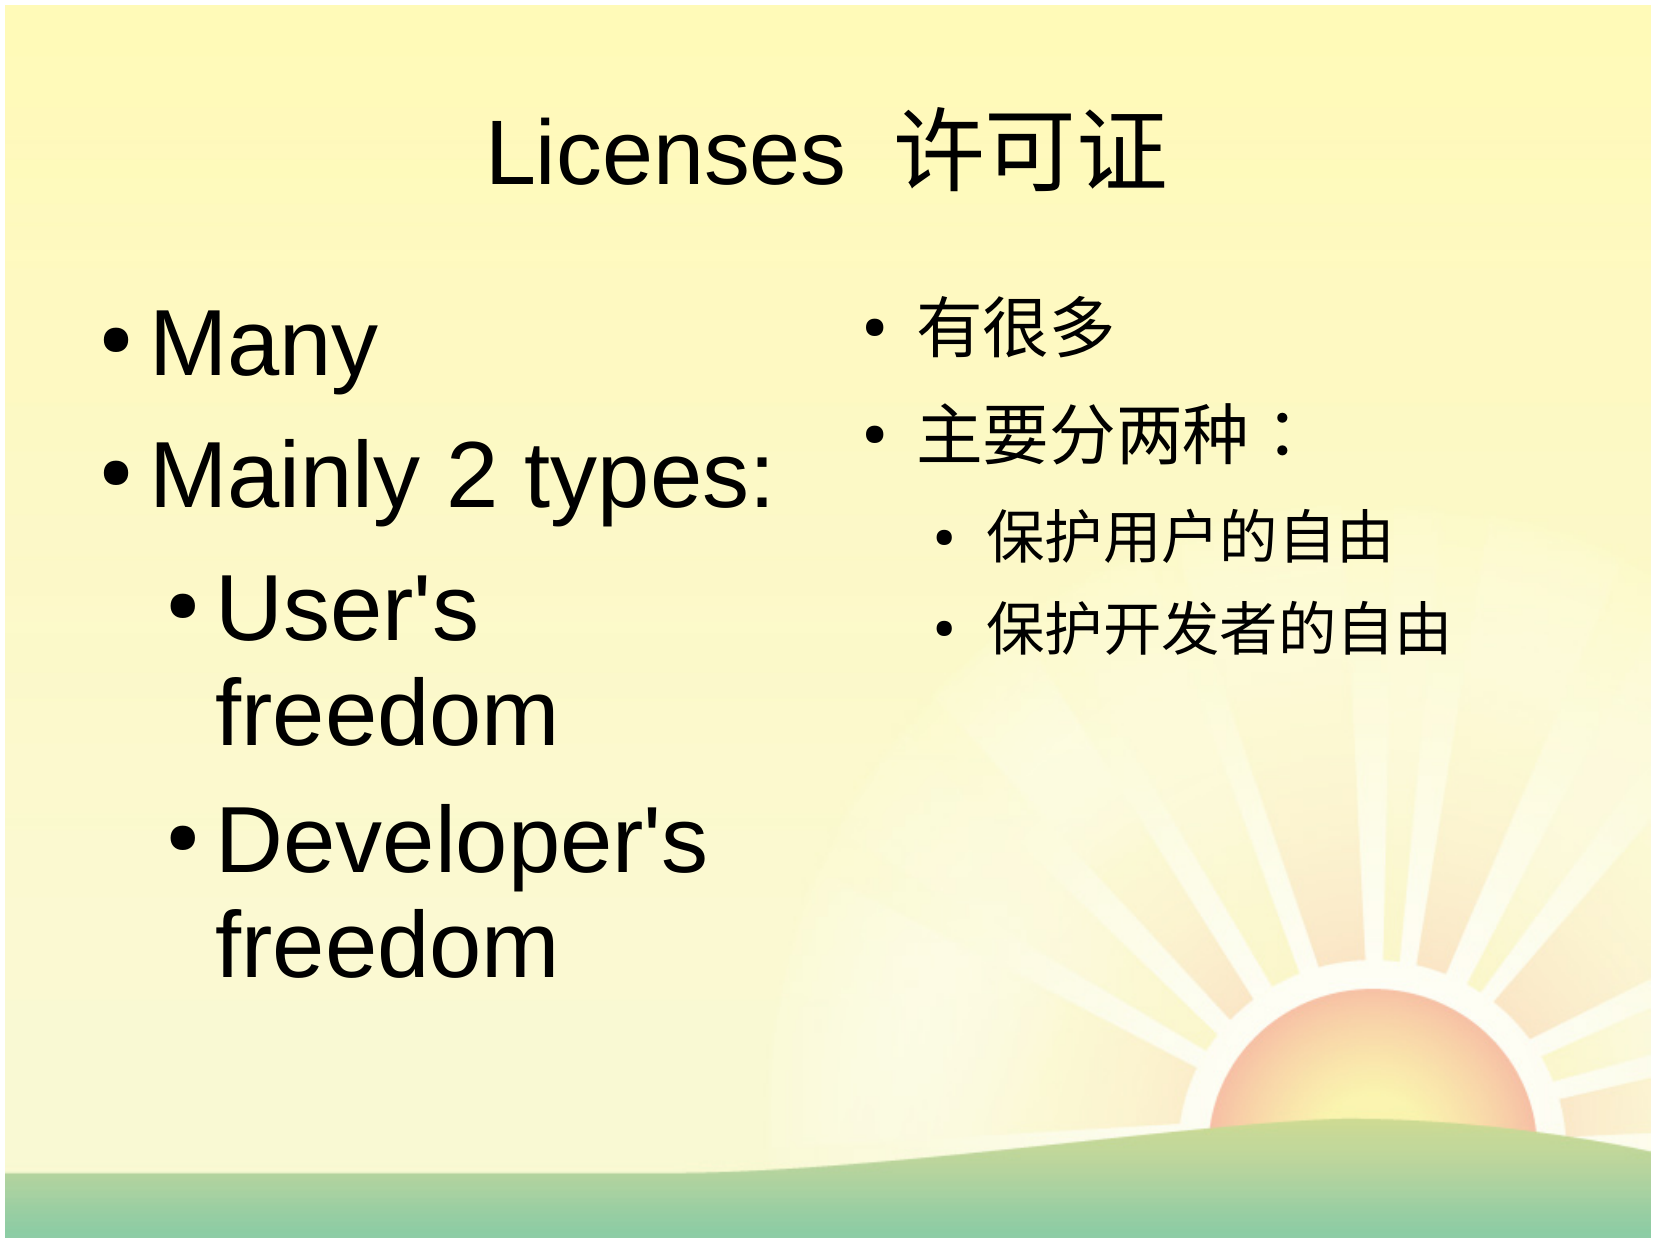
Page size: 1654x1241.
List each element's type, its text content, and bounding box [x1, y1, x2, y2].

list Many Mainly 2 types: User's freedom Developer's freedom [82, 290, 809, 1010]
list 有很多 主要分两种： 保护用户的自由 保护开发者的自由 [845, 290, 1572, 1010]
title Licenses 许可证 [82, 49, 1571, 257]
picture [5, 5, 1651, 1238]
